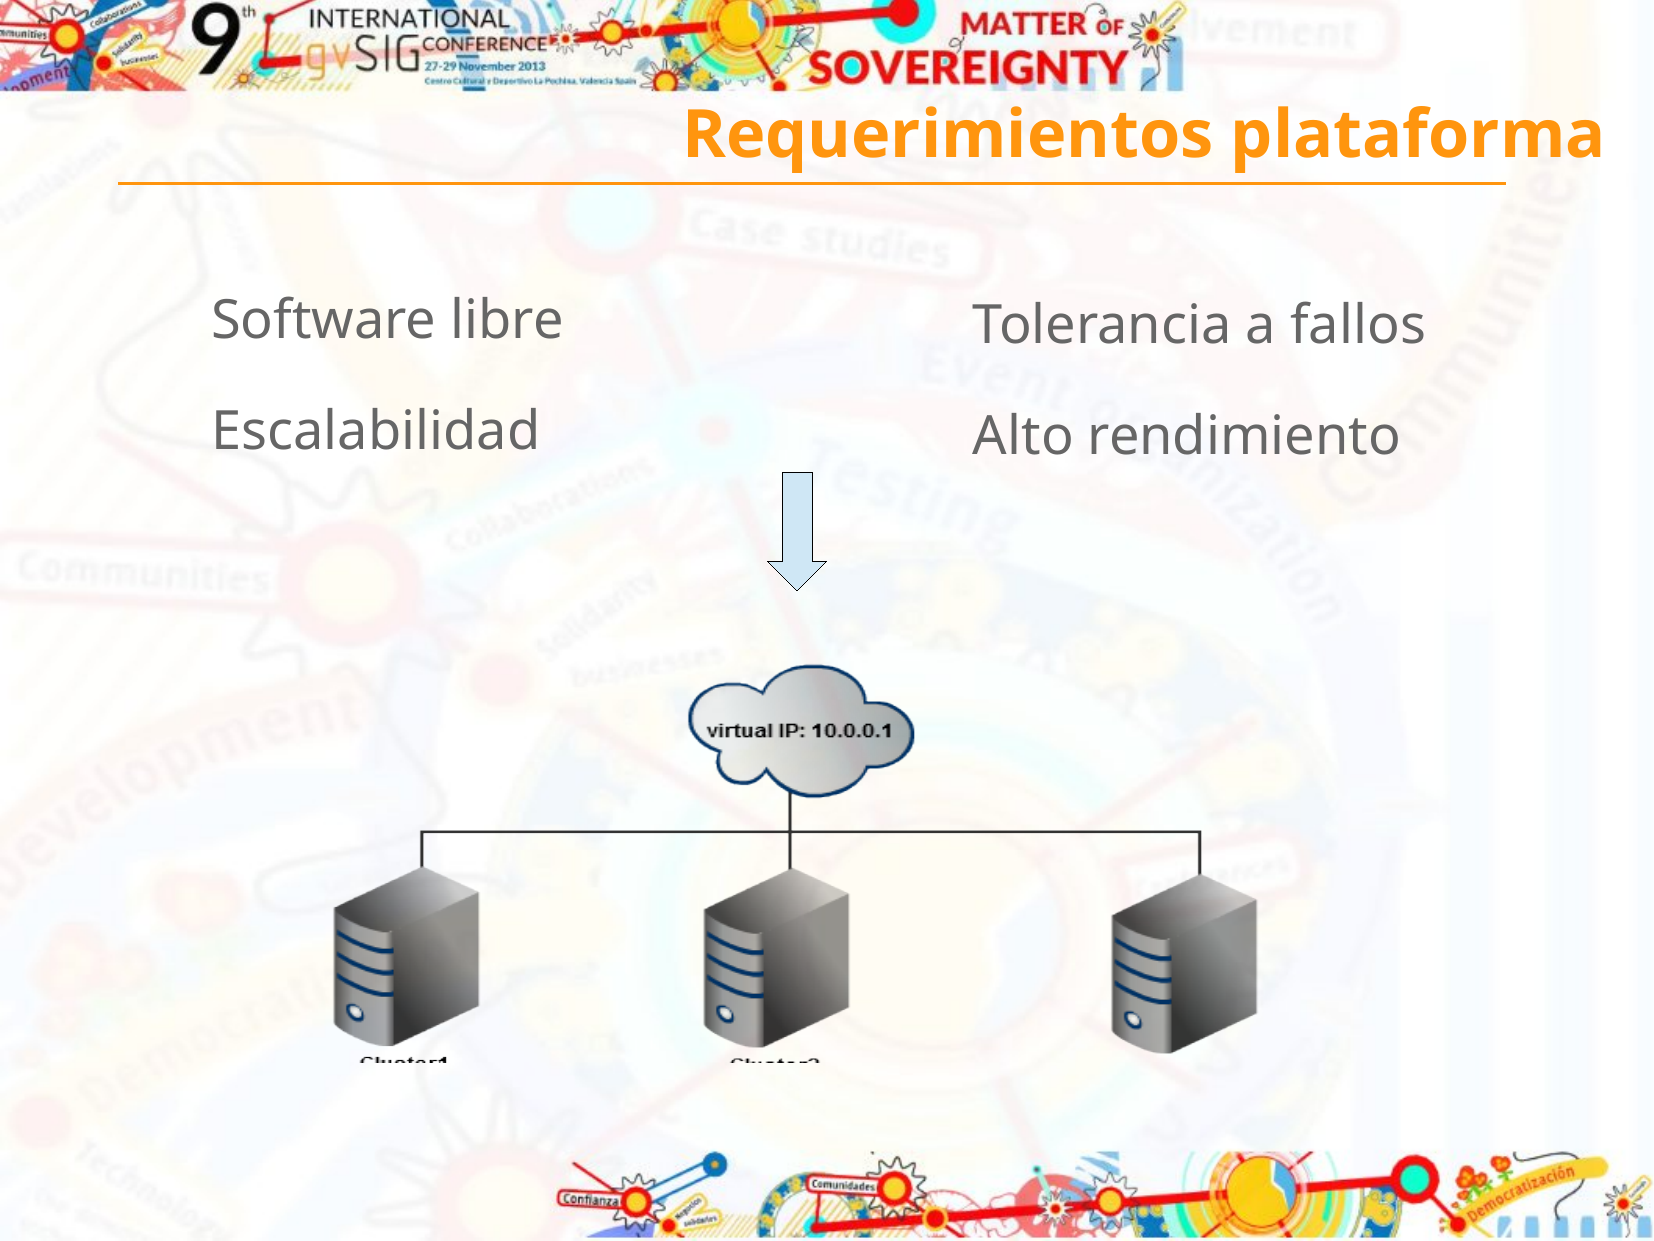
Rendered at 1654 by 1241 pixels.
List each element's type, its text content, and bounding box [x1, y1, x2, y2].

title Requerimientos plataforma [118, 82, 1607, 181]
picture [0, 0, 1654, 1241]
text_box Tolerancia a fallos Alto rendimiento [944, 241, 1477, 414]
text_box Software libre Escalabilidad [177, 236, 709, 482]
text_box [767, 472, 827, 591]
